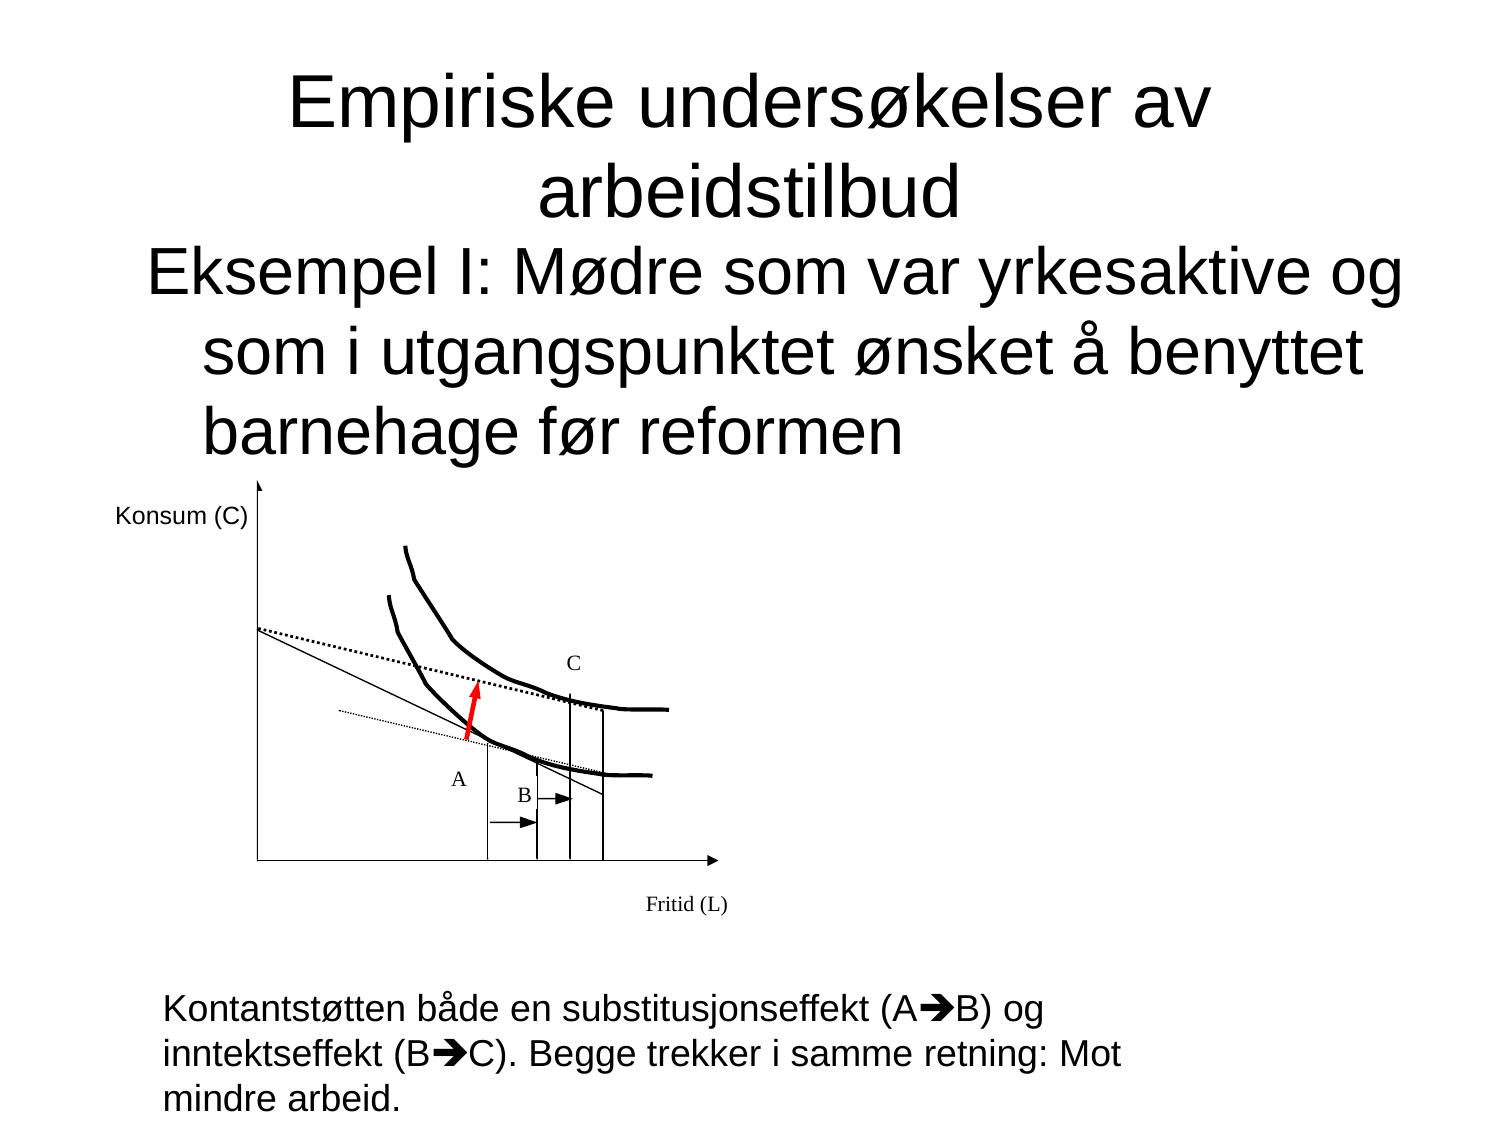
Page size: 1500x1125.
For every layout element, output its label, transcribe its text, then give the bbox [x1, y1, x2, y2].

text_box Konsum (C) [100, 491, 266, 537]
text_box Kontantstøtten både en substitusjonseffekt (AB) og inntektseffekt (BC). Begge trekker i samme retning: Mot mindre arbeid. [147, 976, 1235, 1125]
list Eksempel I: Mødre som var yrkesaktive og som i utgangspunktet ønsket å benyttet barnehage før reformen [75, 220, 1426, 1071]
title Empiriske undersøkelser av arbeidstilbud [75, 45, 1426, 220]
chart [256, 479, 1001, 930]
